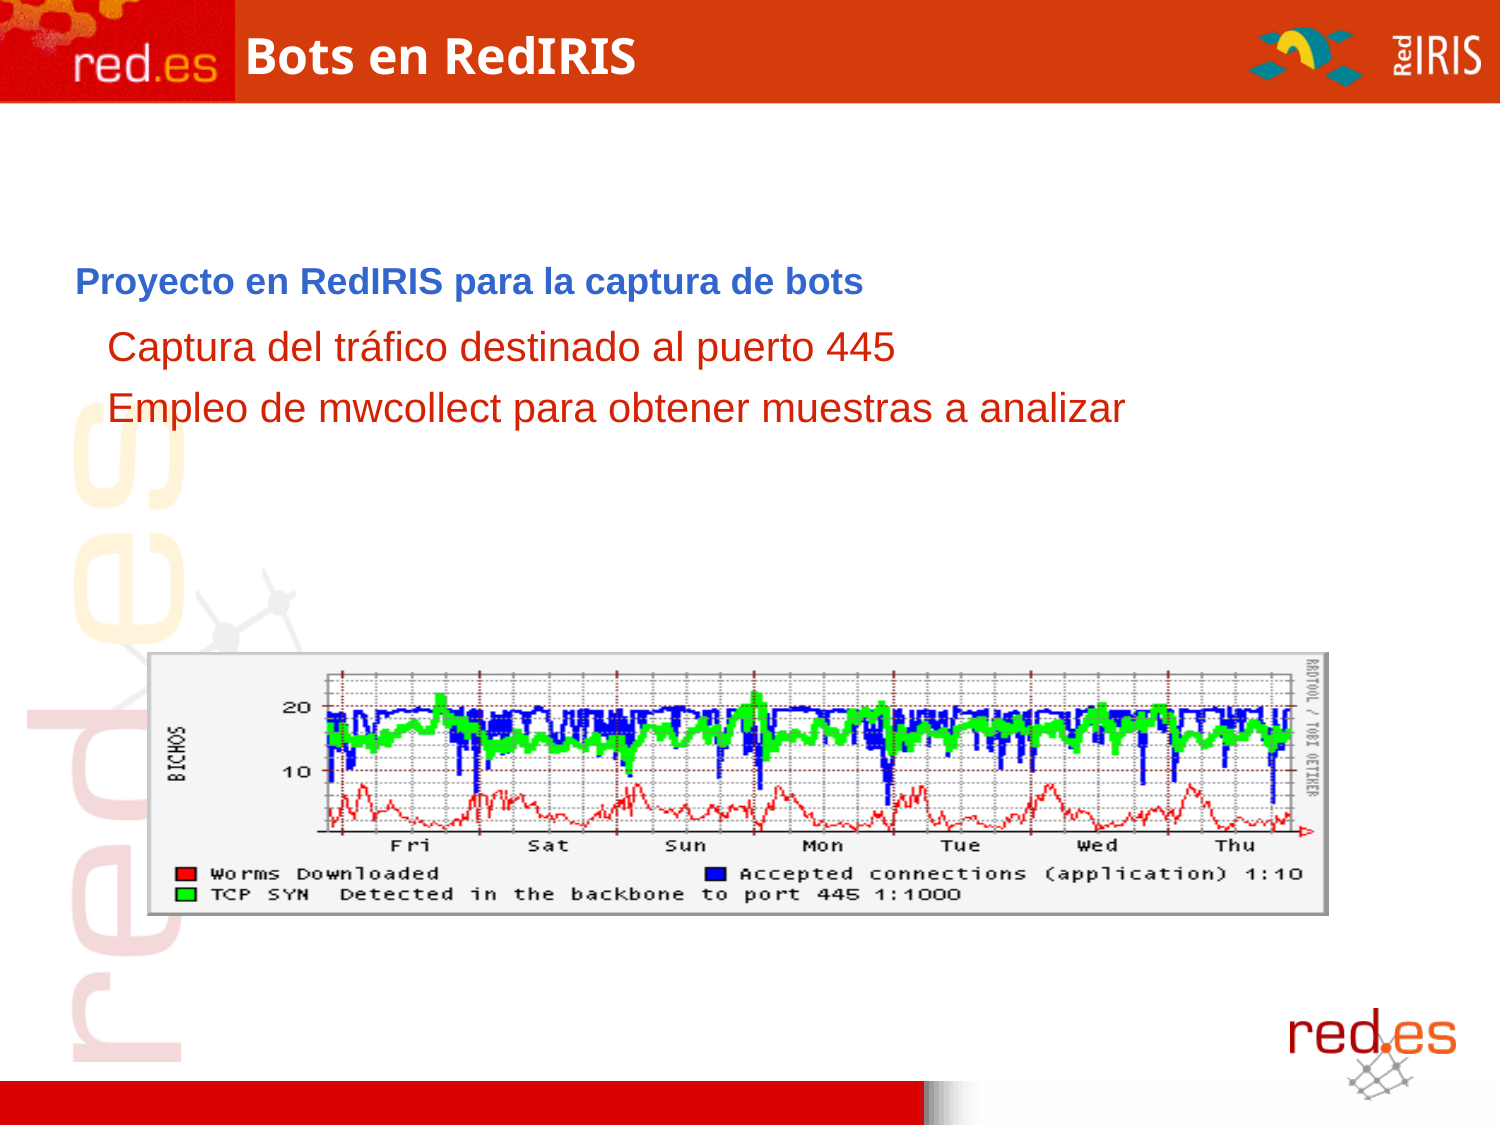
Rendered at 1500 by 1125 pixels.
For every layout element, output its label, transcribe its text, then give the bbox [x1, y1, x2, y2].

picture [1412, 27, 1481, 87]
picture [0, 1008, 1500, 1125]
list Proyecto en RedIRIS para la captura de bots Captura del tráfico destinado al puerto 445 Empleo de mwcollect para obtener muestras a analizar [75, 262, 1426, 617]
picture [27, 400, 1329, 1062]
picture [0, 0, 235, 101]
title Bots en RedIRIS [244, 0, 1412, 121]
